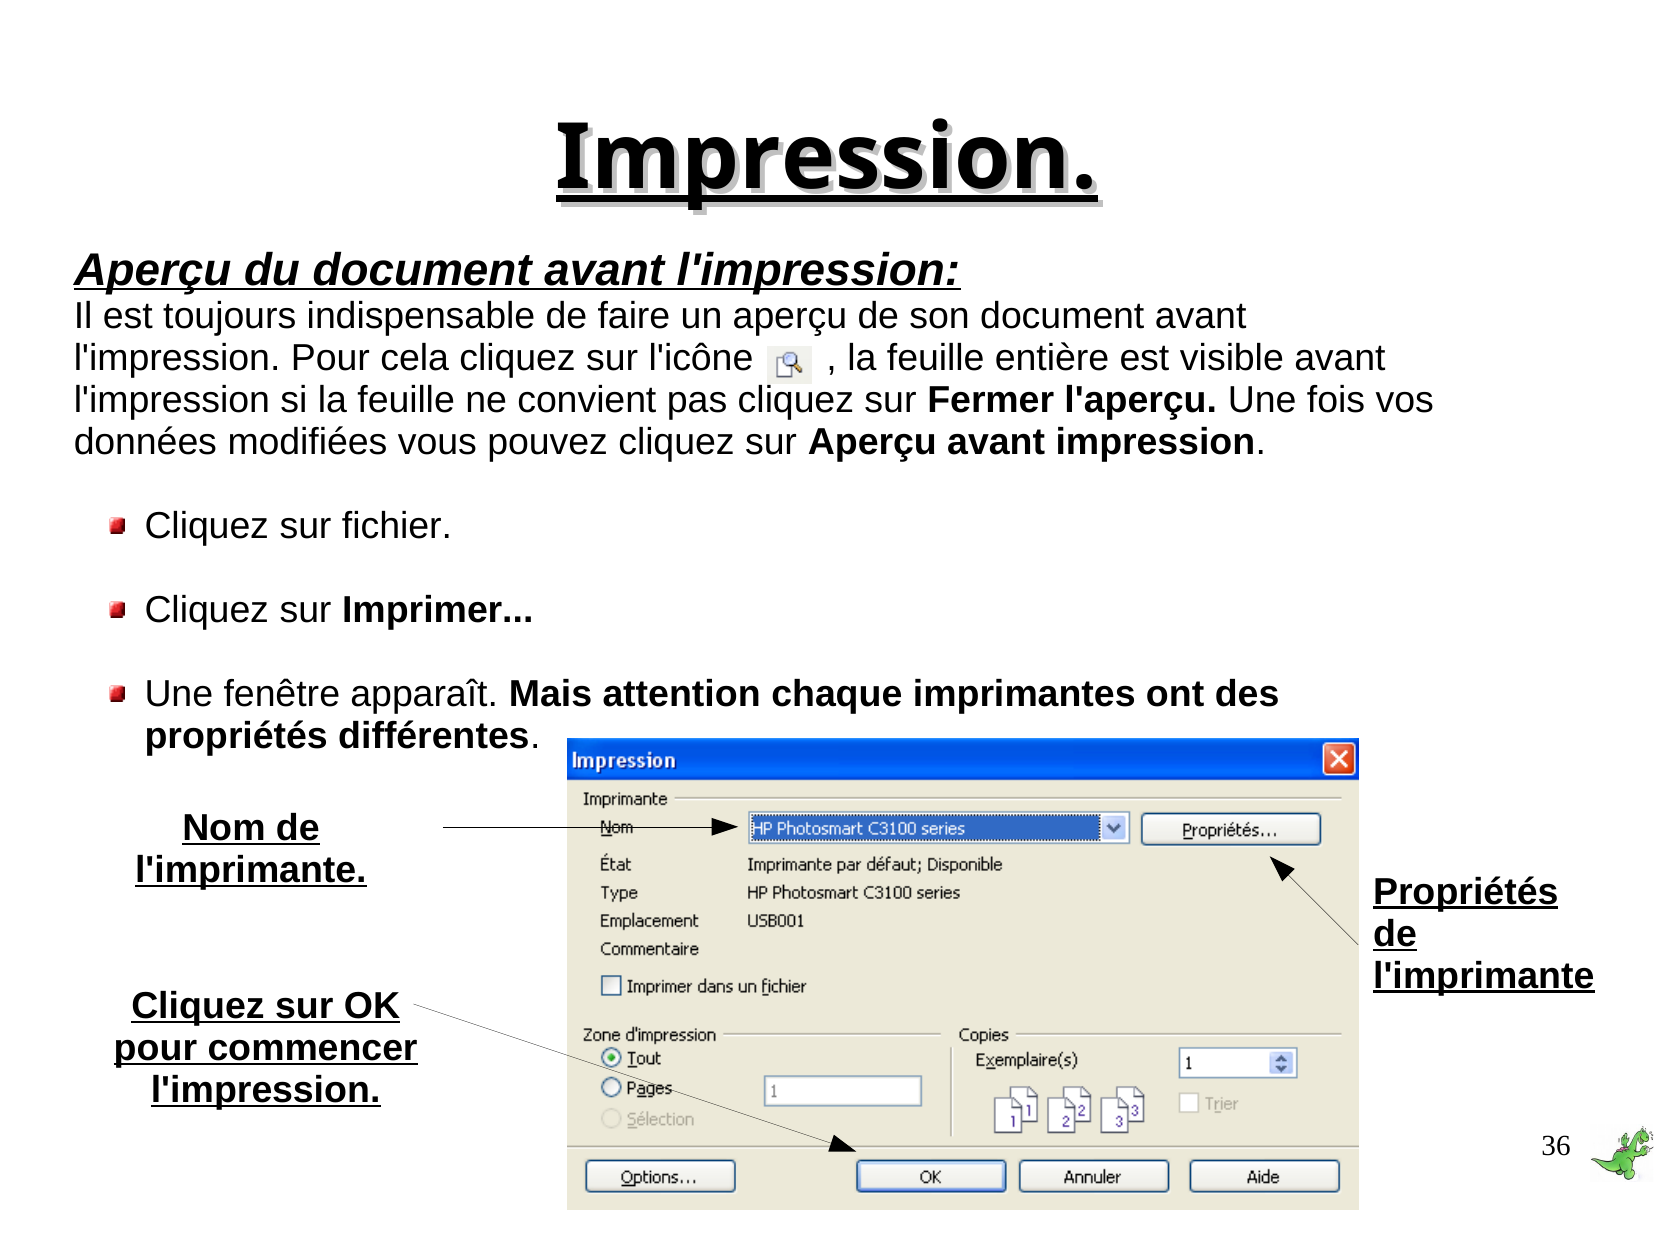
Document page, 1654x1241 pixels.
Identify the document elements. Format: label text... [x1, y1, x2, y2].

picture [567, 738, 1359, 1211]
picture [767, 346, 812, 384]
text_box Nom de l'imprimante. [59, 799, 443, 901]
title Impression. [82, 49, 1571, 257]
text_box Aperçu du document avant l'impression: Il est toujours indispensable de faire un aperçu de son document avant l'impression. Pour cela cliquez sur l'icône , la feuille entière est visible avant l'impression si la feuille ne convient pas cliquez sur Fermer l'aperçu. Une fois vos données modifiées vous pouvez cliquez sur Aperçu avant impression. Cliquez sur fichier. Cliquez sur Imprimer... Une fenêtre apparaît. Mais attention chaque imprimantes ont des propriétés différentes. [59, 236, 1477, 773]
picture [1590, 1124, 1654, 1182]
text_box Propriétés de l'imprimante [1358, 862, 1625, 1008]
text_box Cliquez sur OK pour commencer l'impression. [88, 977, 443, 1123]
